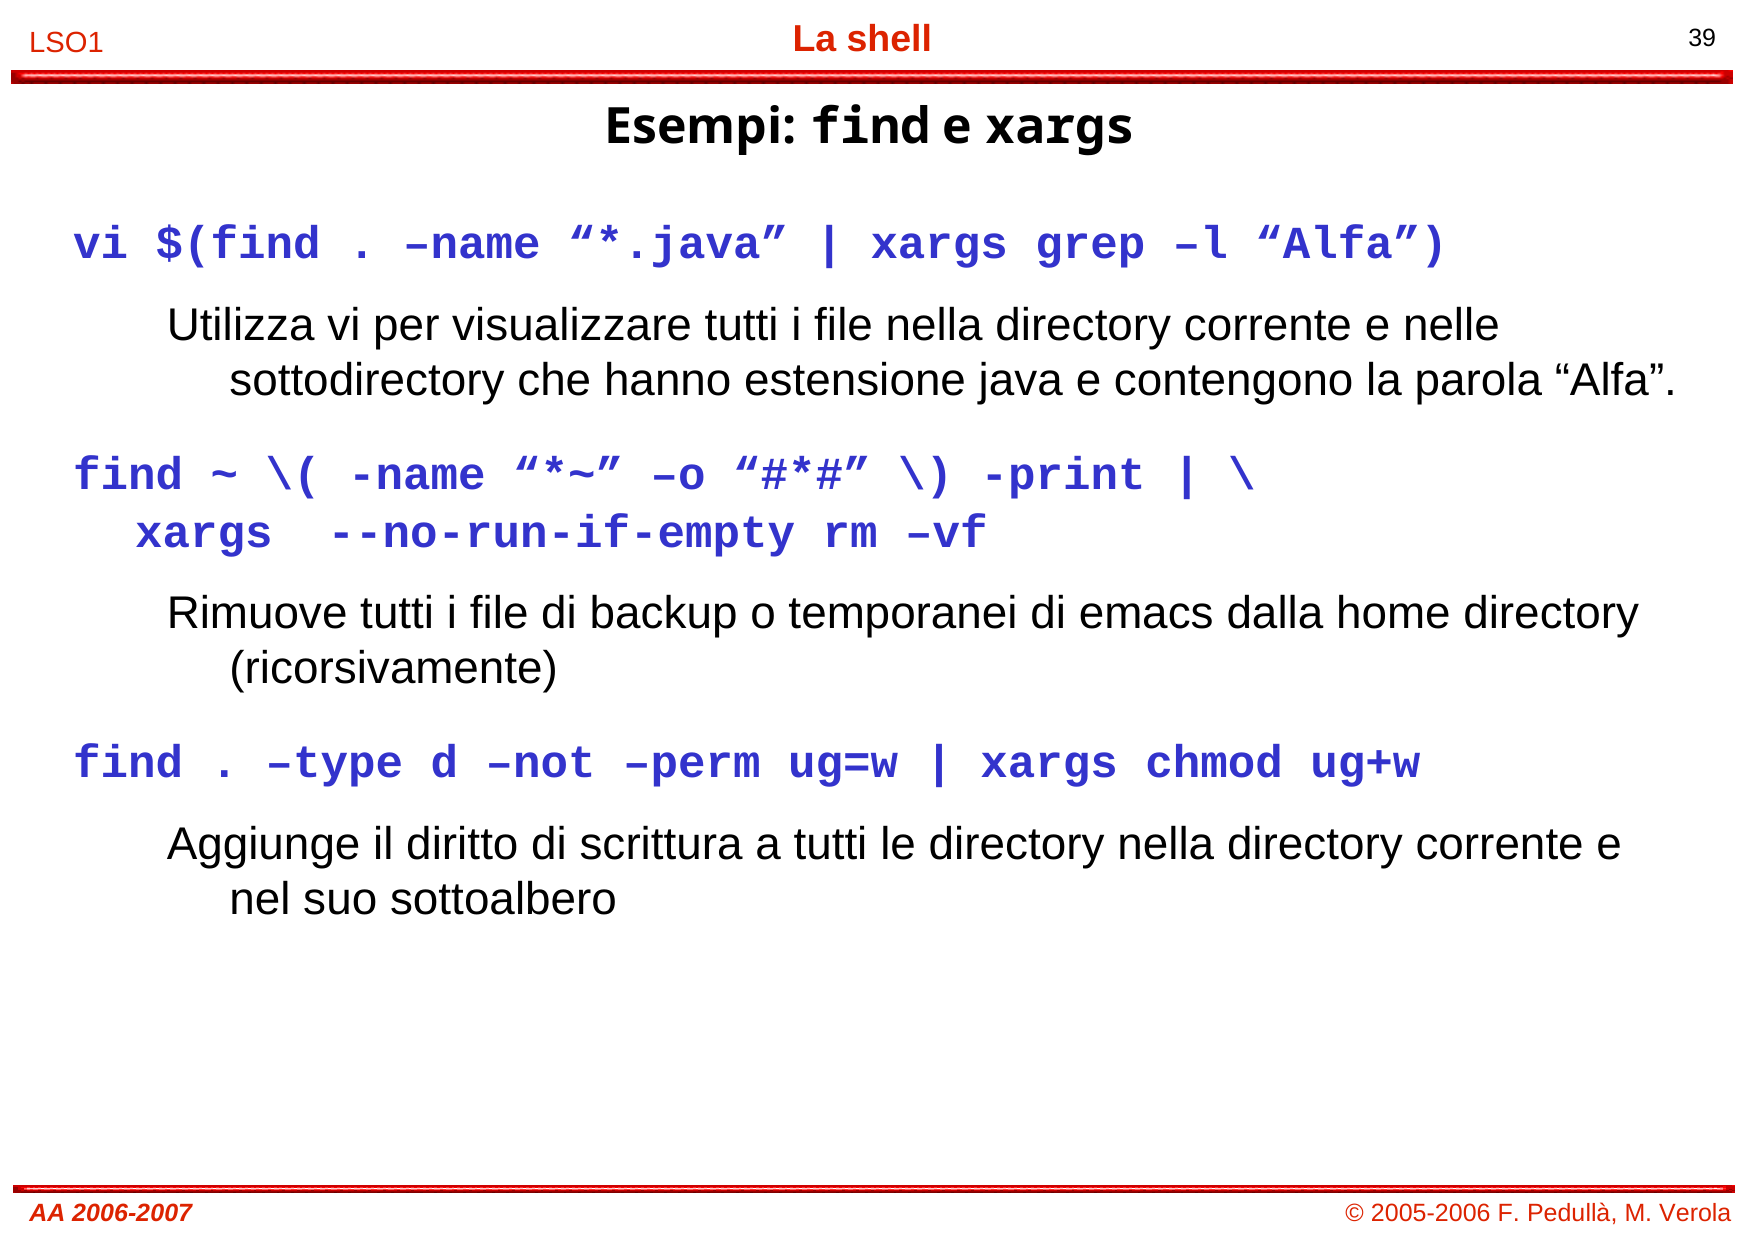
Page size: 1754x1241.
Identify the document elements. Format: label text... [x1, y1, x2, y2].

picture [13, 1185, 58, 1193]
picture [11, 70, 1733, 84]
picture [1696, 1185, 1735, 1193]
title Esempi: find e xargs [553, 78, 1200, 174]
list vi $(find . –name “*.java” | xargs grep –l “Alfa”) Utilizza vi per visualizzare tutti i file nella directory corrente e nelle sottodirectory che hanno estensione java e contengono la parola “Alfa”. find ~ \( -name “*~” –o “#*#” \) -print | \ xargs --no-run-if-empty rm –vf Rimuove tutti i file di backup o temporanei di emacs dalla home directory (ricorsivamente) find . –type d –not –perm ug=w | xargs chmod ug+w Aggiunge il diritto di scrittura a tutti le directory nella directory corrente e nel suo sottoalbero [58, 206, 1696, 1196]
